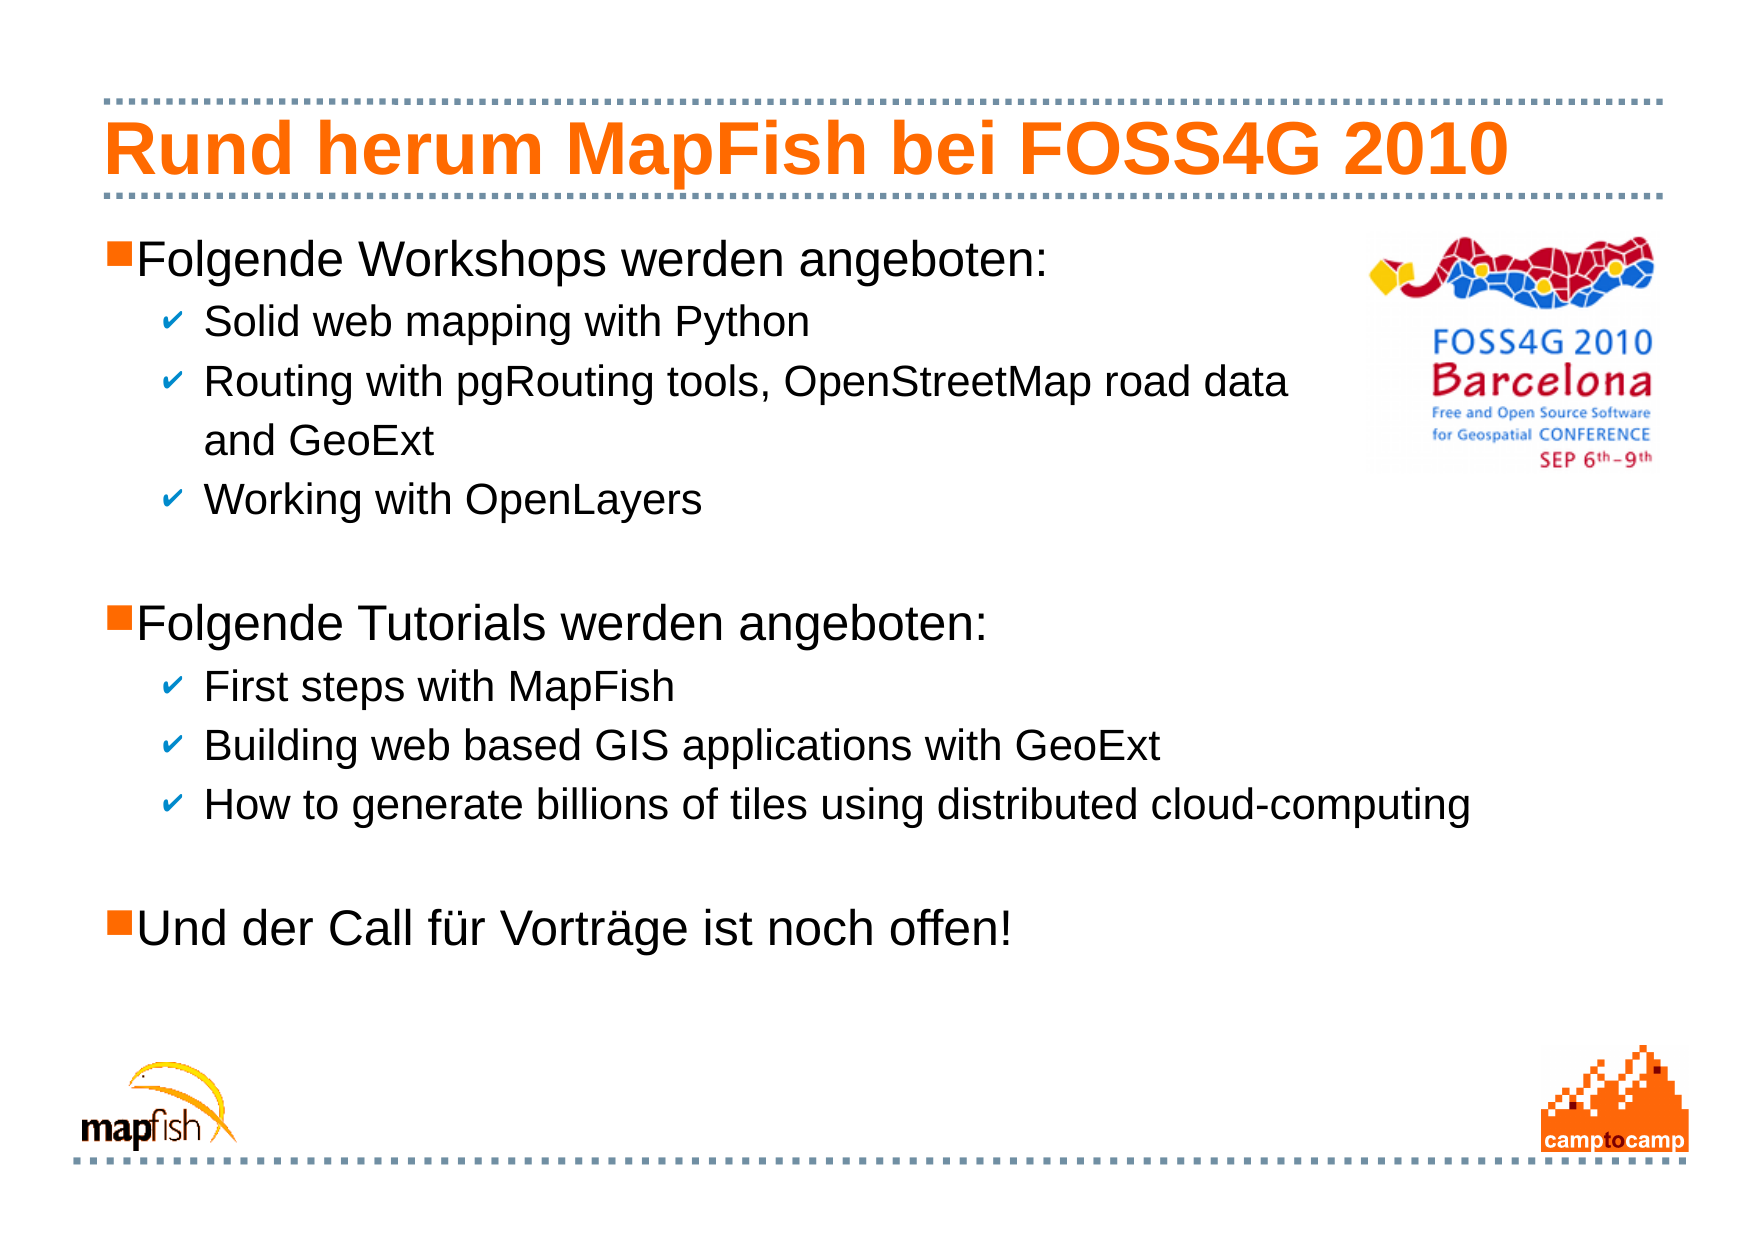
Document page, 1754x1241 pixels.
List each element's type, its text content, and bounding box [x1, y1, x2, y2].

picture [1541, 1045, 1689, 1152]
picture [1366, 231, 1660, 474]
list Folgende Workshops werden angeboten: Solid web mapping with Python Routing with pgRouting tools, OpenStreetMap road data and GeoExt Working with OpenLayers Folgende Tutorials werden angeboten: First steps with MapFish Building web based GIS applications with GeoExt How to generate billions of tiles using distributed cloud-computing Und der Call für Vorträge ist noch offen! [103, 231, 1660, 1044]
picture [82, 1062, 237, 1151]
title Rund herum MapFish bei FOSS4G 2010 [103, 104, 1660, 193]
